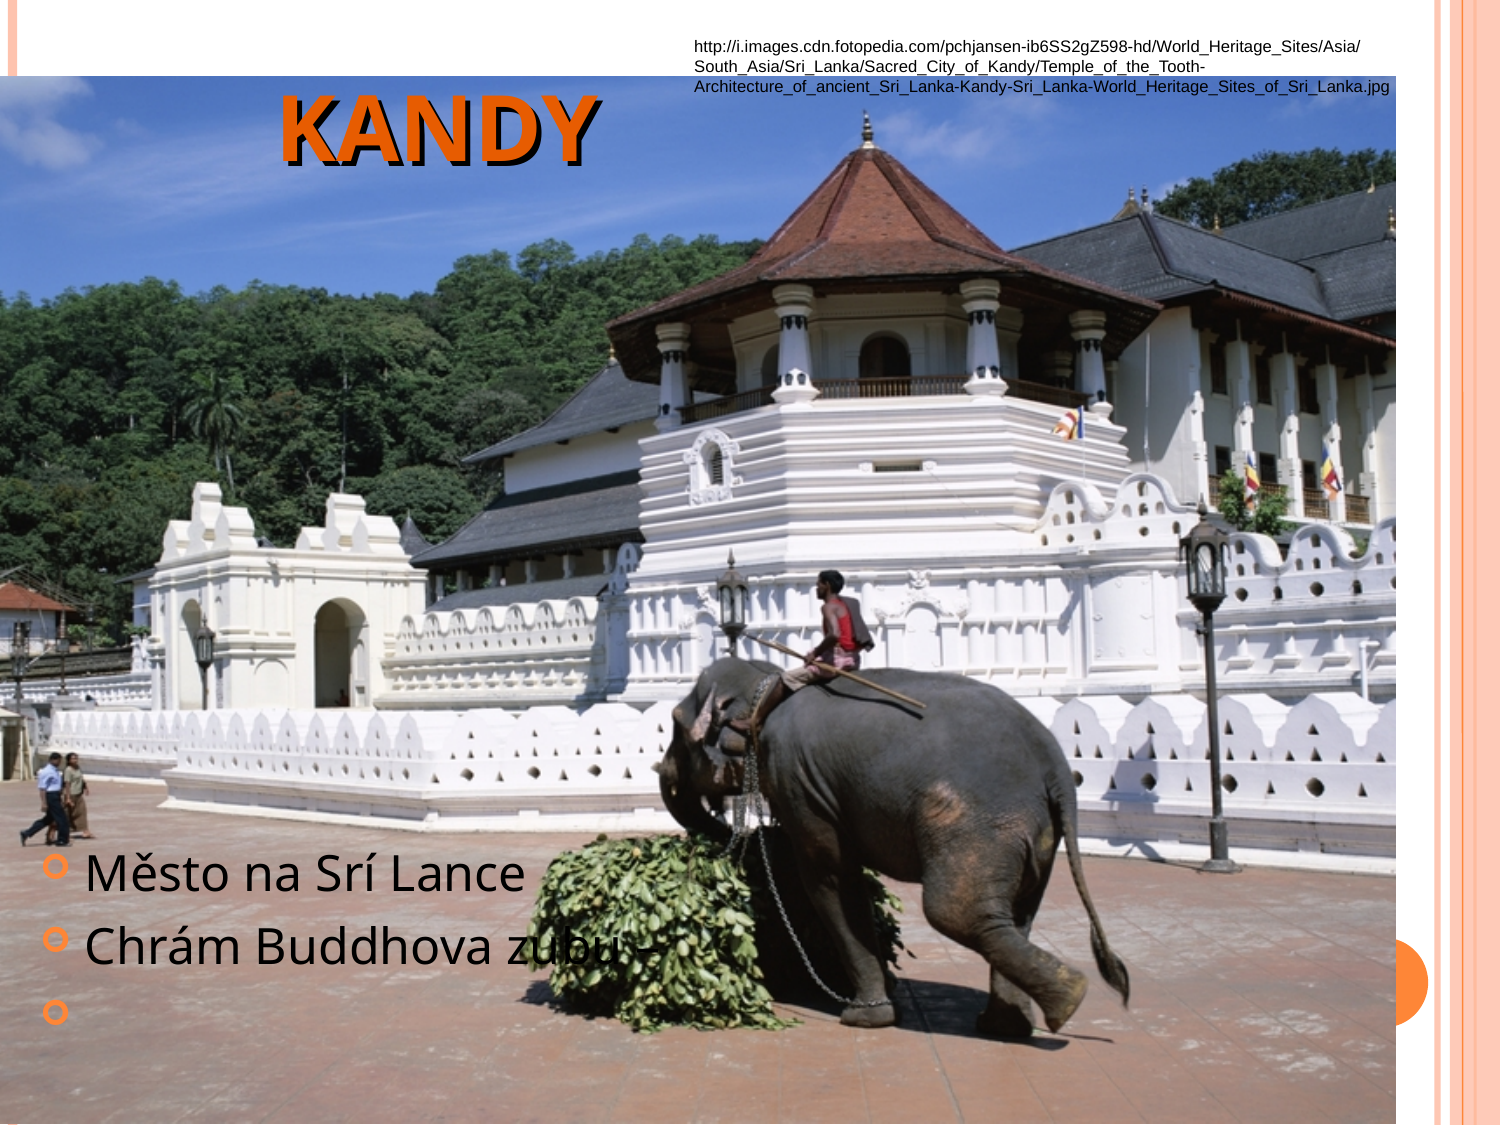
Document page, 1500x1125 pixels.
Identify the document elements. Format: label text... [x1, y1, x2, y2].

text_box http://i.images.cdn.fotopedia.com/pchjansen-ib6SS2gZ598-hd/World_Heritage_Sites/Asia/South_Asia/Sri_Lanka/Sacred_City_of_Kandy/Temple_of_the_Tooth-Architecture_of_ancient_Sri_Lanka-Kandy-Sri_Lanka-World_Heritage_Sites_of_Sri_Lanka.jpg [679, 29, 1429, 104]
title KANDY [0, 0, 875, 188]
picture [0, 104, 1396, 1124]
list Město na Srí Lance Chrám Buddhova zubu – [25, 834, 694, 1124]
